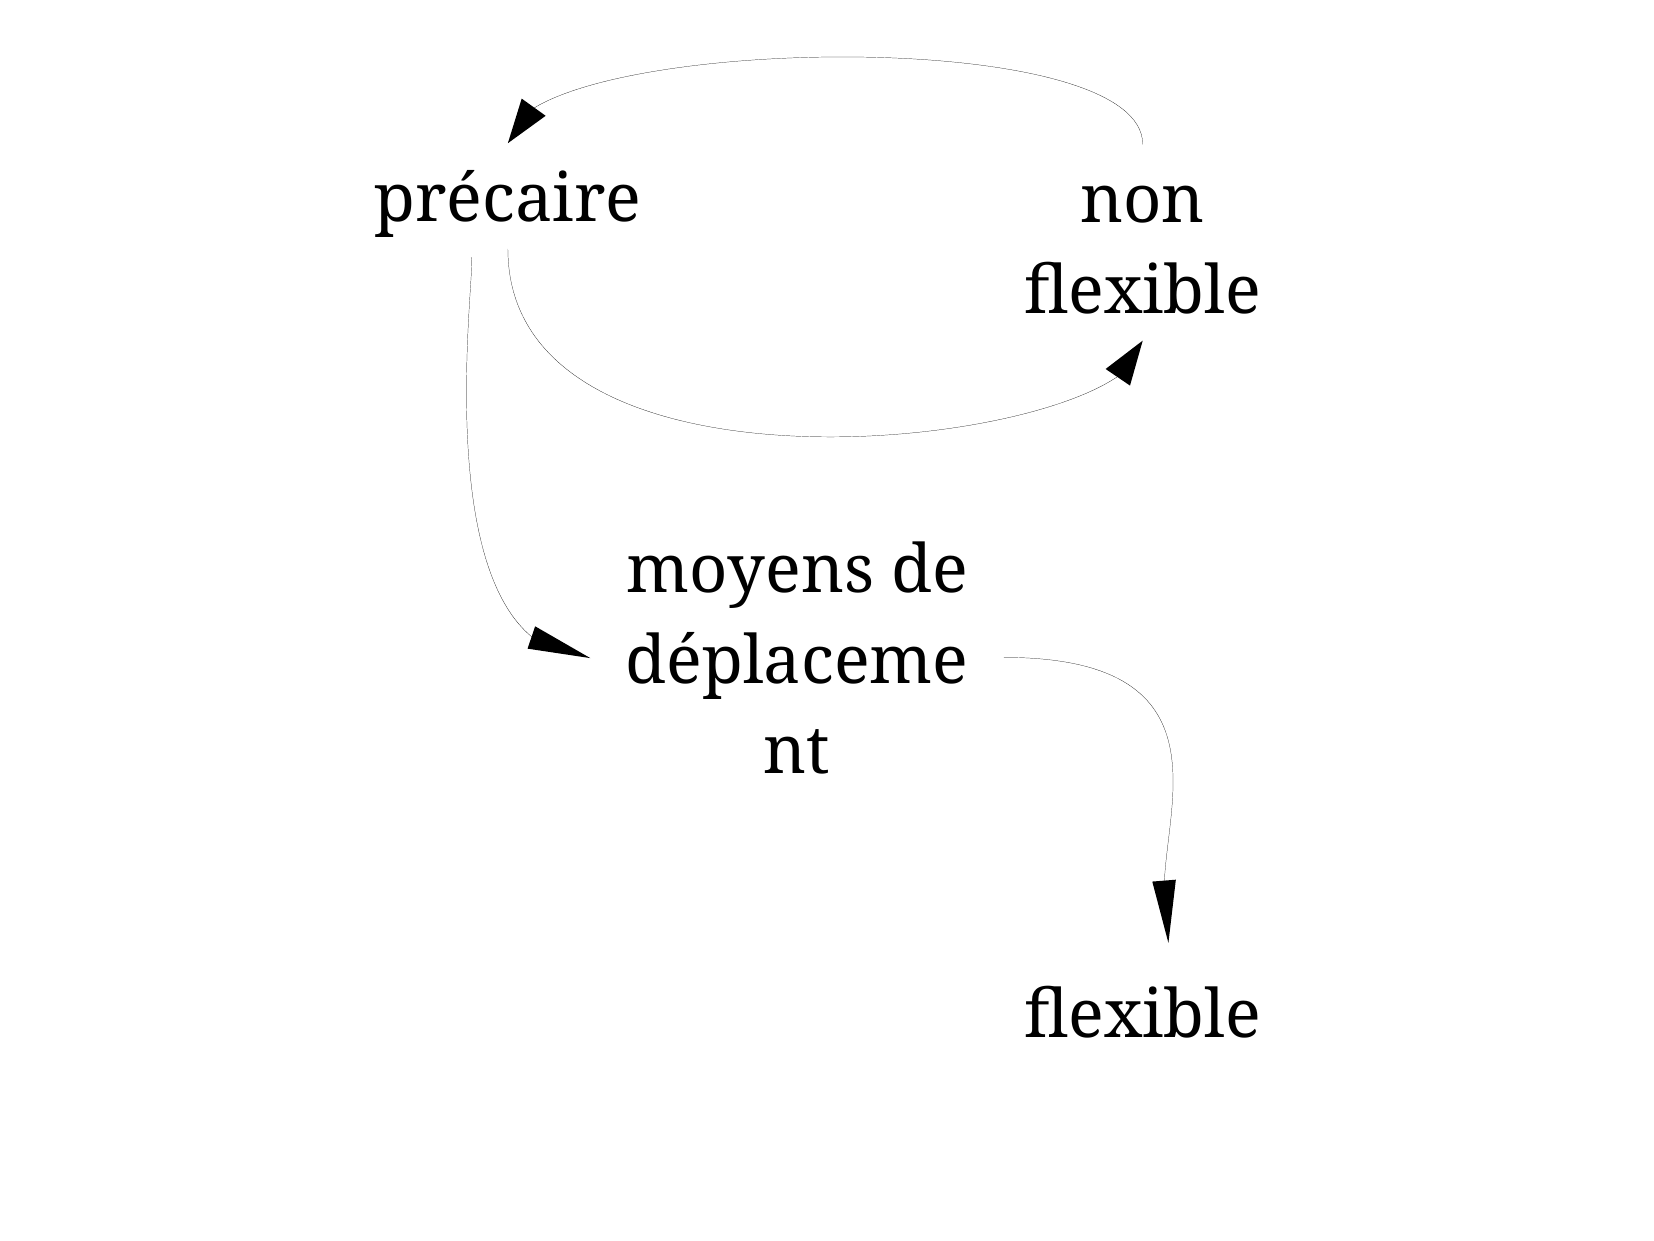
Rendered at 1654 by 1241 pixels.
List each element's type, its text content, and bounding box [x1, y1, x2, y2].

text_box flexible [980, 959, 1306, 1065]
text_box précaire [301, 143, 715, 249]
text_box non flexible [953, 144, 1332, 250]
text_box moyens de déplacement [590, 513, 1004, 709]
